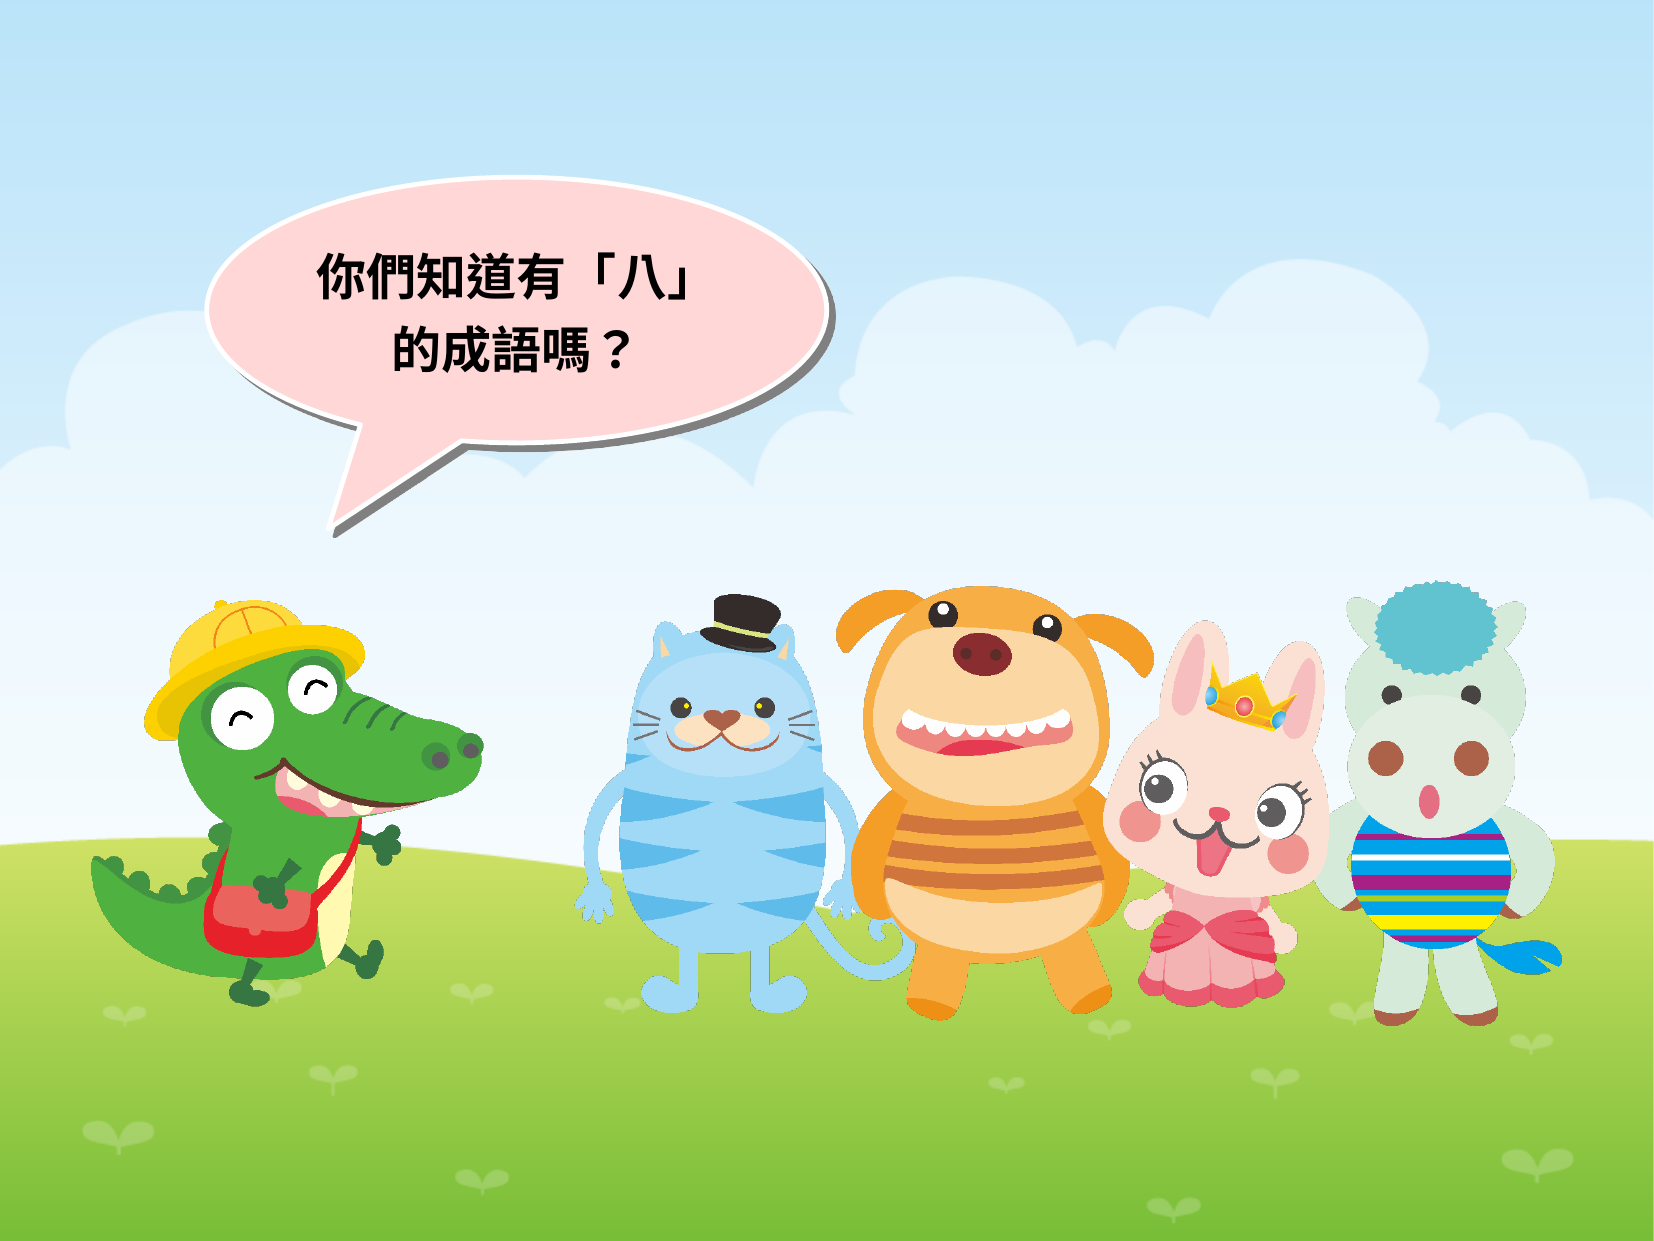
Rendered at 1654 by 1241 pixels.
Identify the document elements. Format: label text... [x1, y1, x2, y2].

picture [0, 0, 1654, 1241]
text_box 你們知道有「八」 的成語嗎？ [206, 177, 827, 530]
